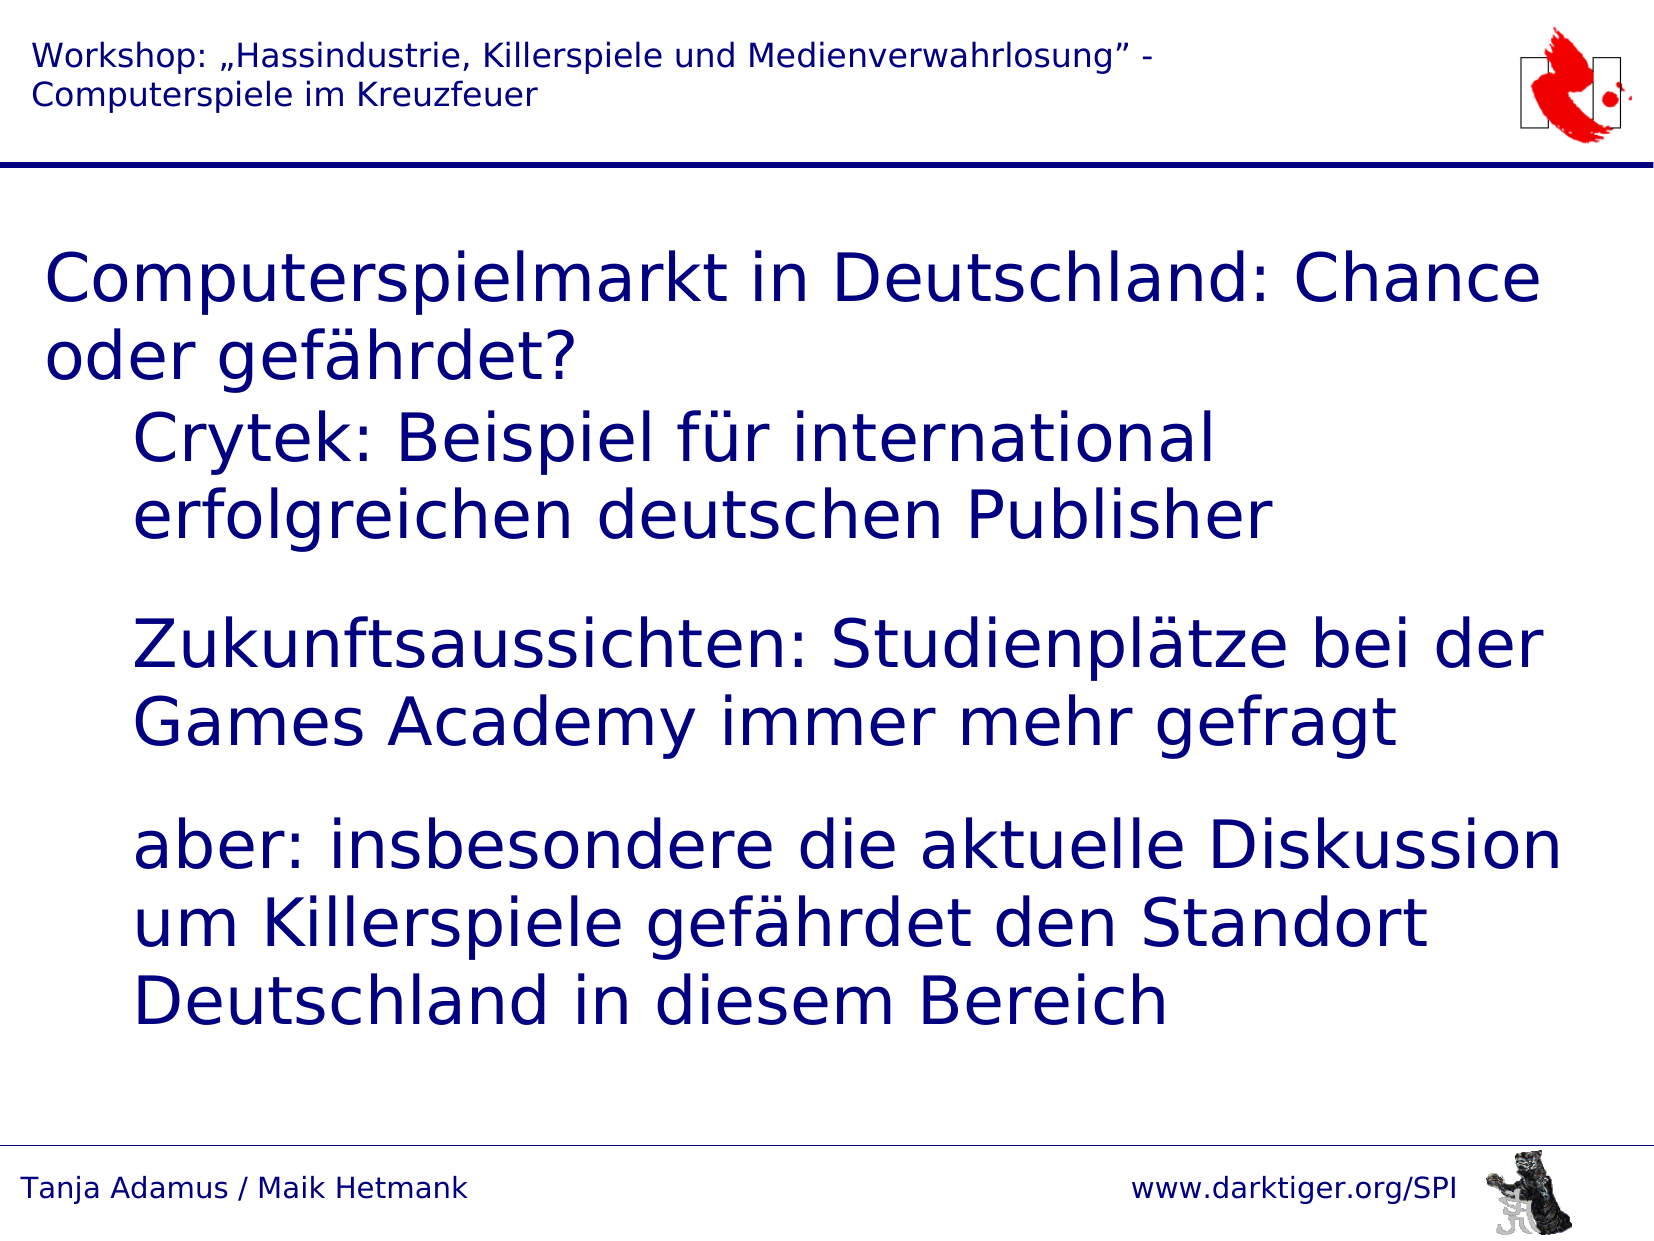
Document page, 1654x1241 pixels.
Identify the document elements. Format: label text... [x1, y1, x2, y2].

text_box Computerspielmarkt in Deutschland: Chance oder gefährdet? [29, 232, 1654, 403]
picture [1503, 16, 1632, 148]
picture [1486, 1150, 1572, 1235]
text_box Workshop: „Hassindustrie, Killerspiele und Medienverwahrlosung” - Computerspiele im Kreuzfeuer [16, 29, 1418, 178]
text_box Zukunftsaussichten: Studienplätze bei der Games Academy immer mehr gefragt [118, 598, 1595, 769]
text_box aber: insbesondere die aktuelle Diskussion um Killerspiele gefährdet den Standort Deutschland in diesem Bereich [118, 799, 1595, 1048]
text_box Crytek: Beispiel für international erfolgreichen deutschen Publisher [118, 391, 1595, 563]
